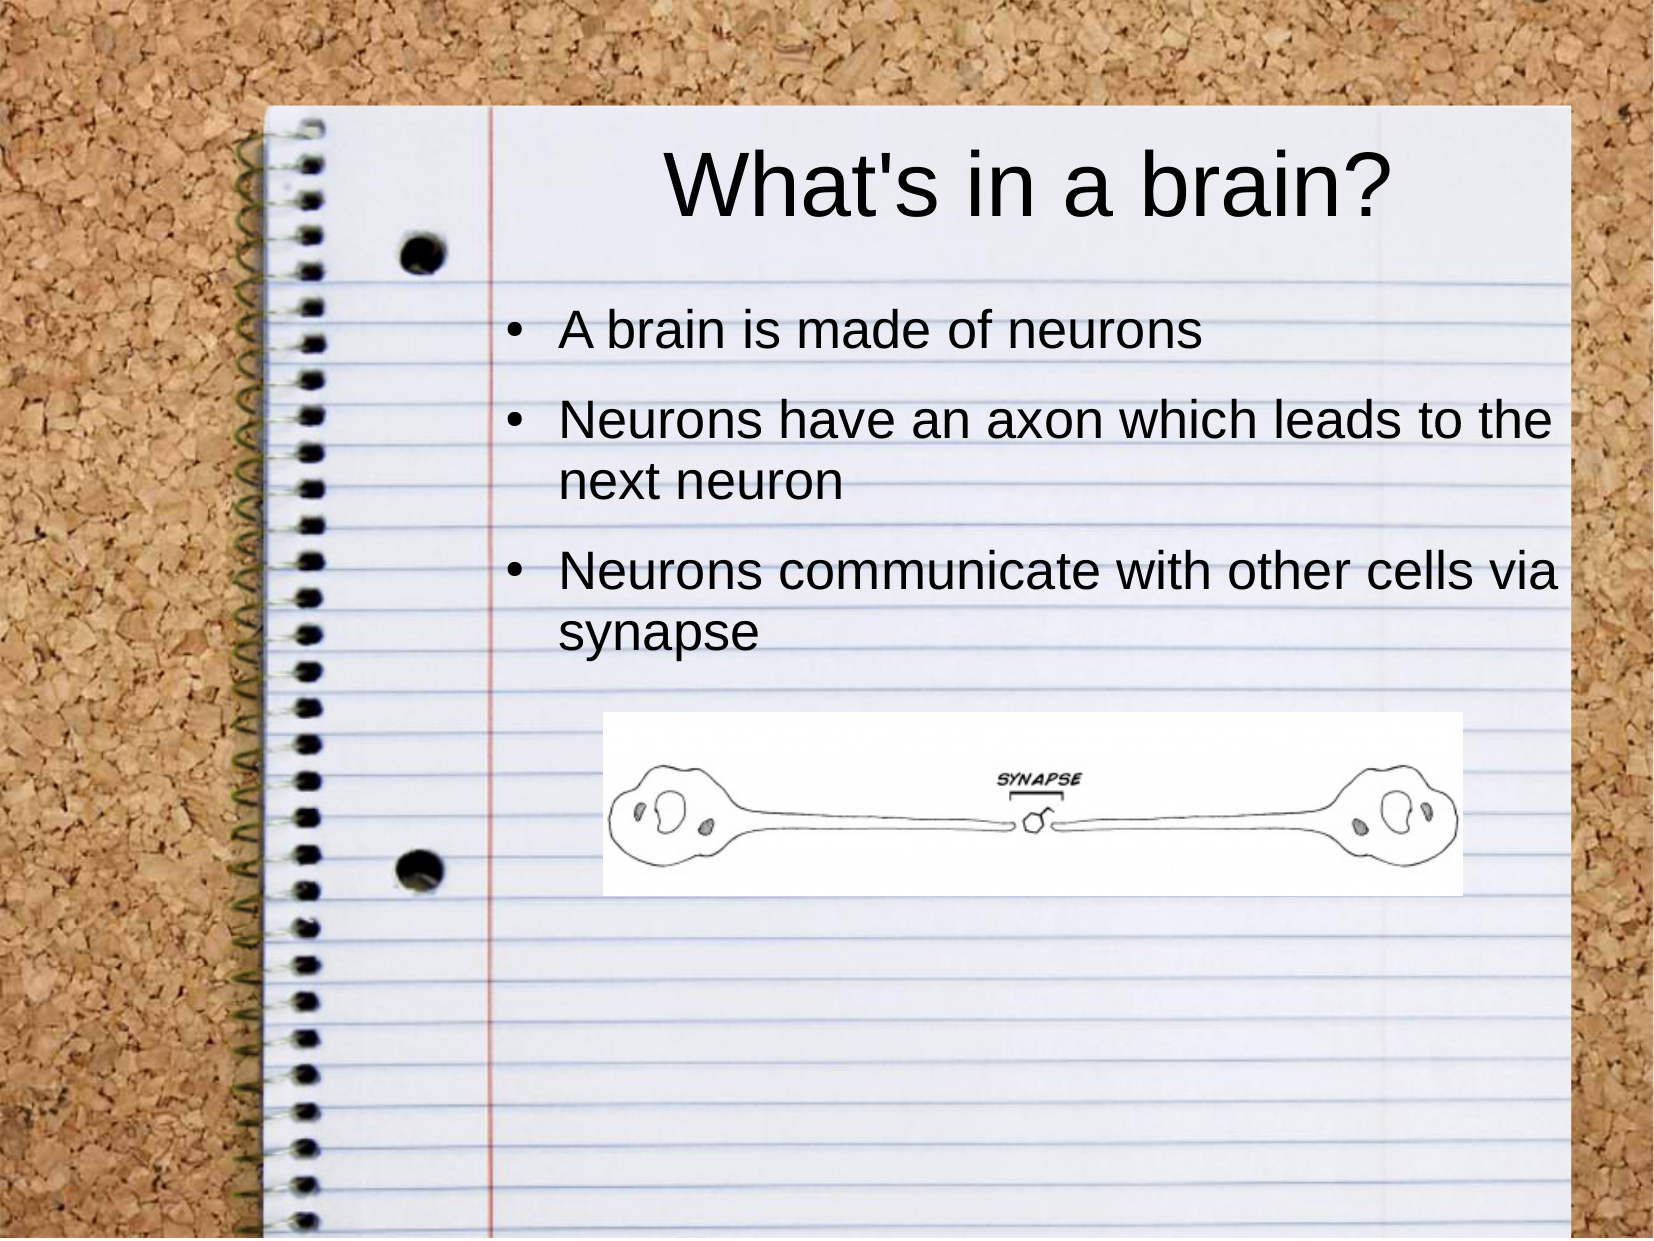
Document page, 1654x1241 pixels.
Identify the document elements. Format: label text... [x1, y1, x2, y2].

picture [603, 712, 1463, 896]
title What's in a brain? [487, 112, 1571, 257]
list A brain is made of neurons Neurons have an axon which leads to the next neuron Neurons communicate with other cells via synapse [487, 300, 1571, 1238]
picture [0, 0, 1654, 1238]
